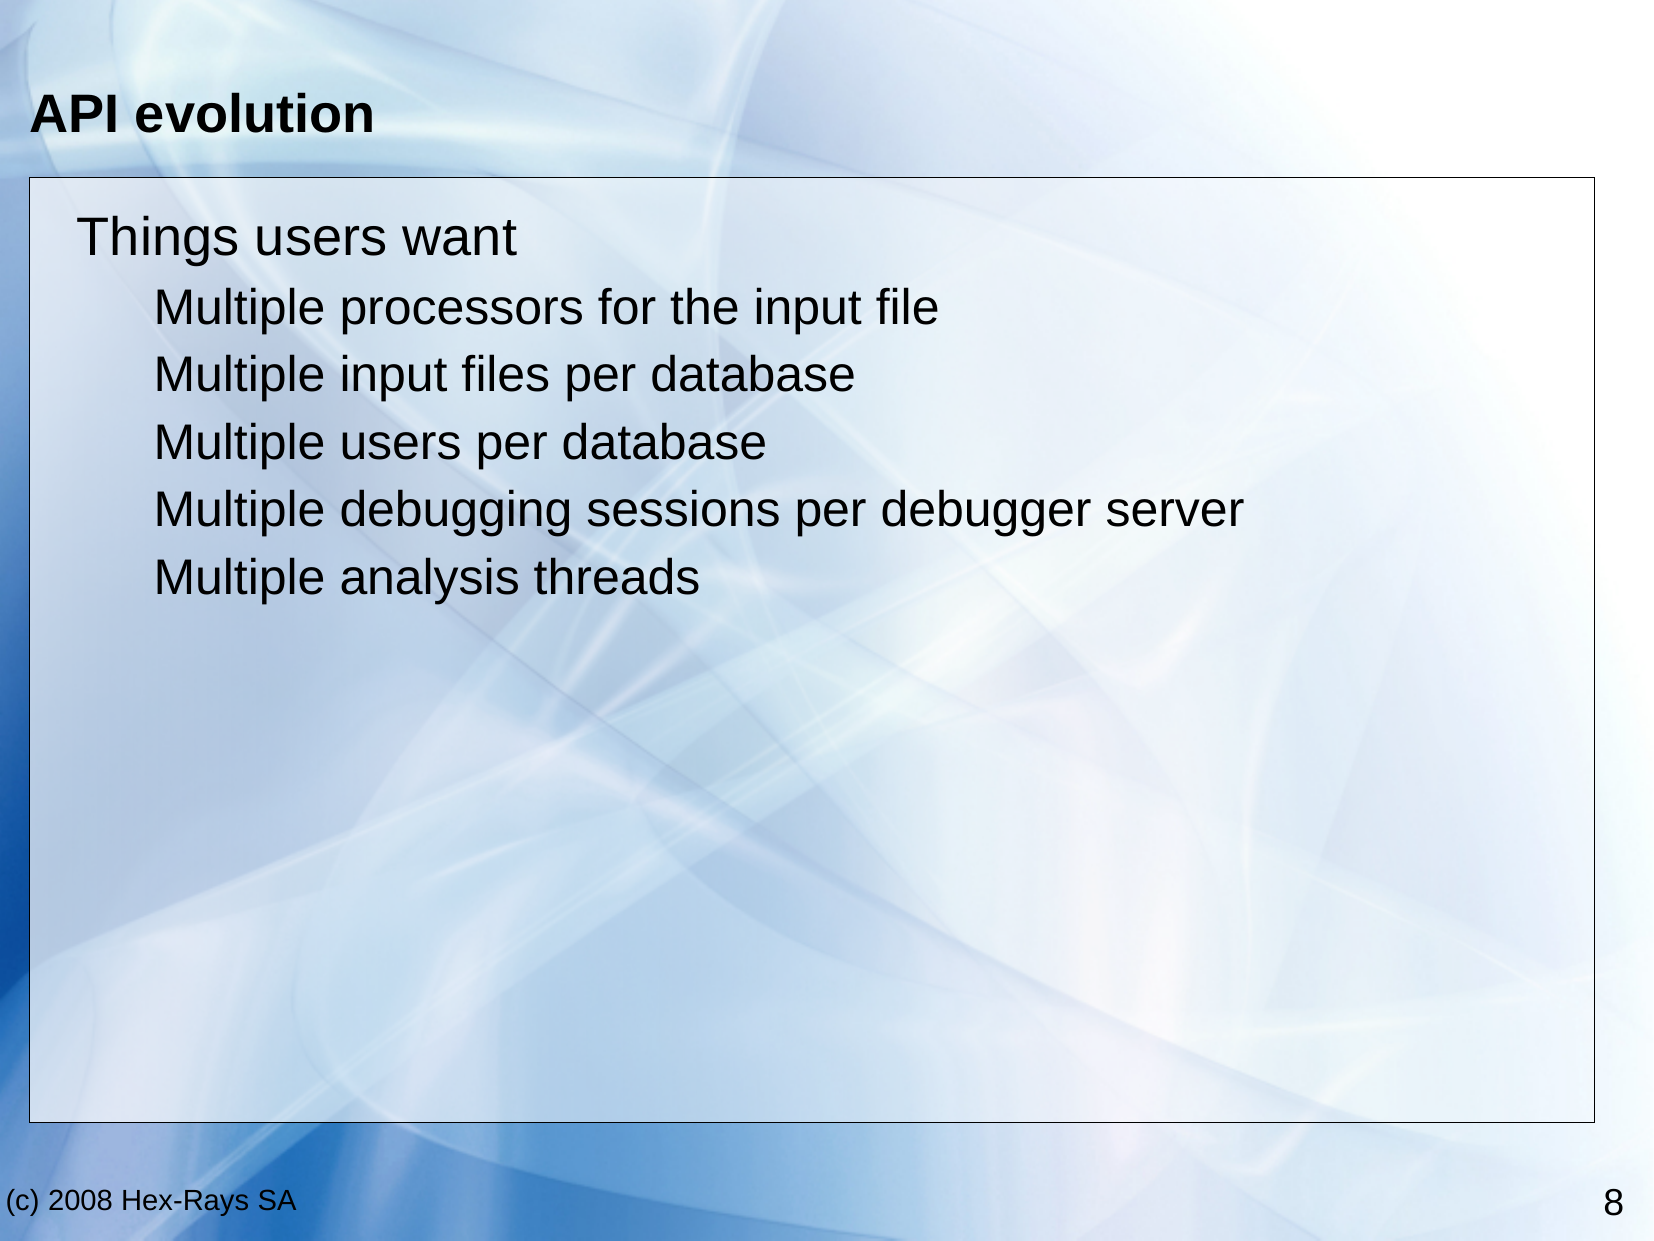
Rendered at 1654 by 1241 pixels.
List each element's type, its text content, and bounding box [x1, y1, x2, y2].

title API evolution [29, 49, 1506, 178]
list Things users want Multiple processors for the input file Multiple input files per database Multiple users per database Multiple debugging sessions per debugger server Multiple analysis threads [59, 206, 1536, 1123]
picture [0, 0, 1654, 1241]
